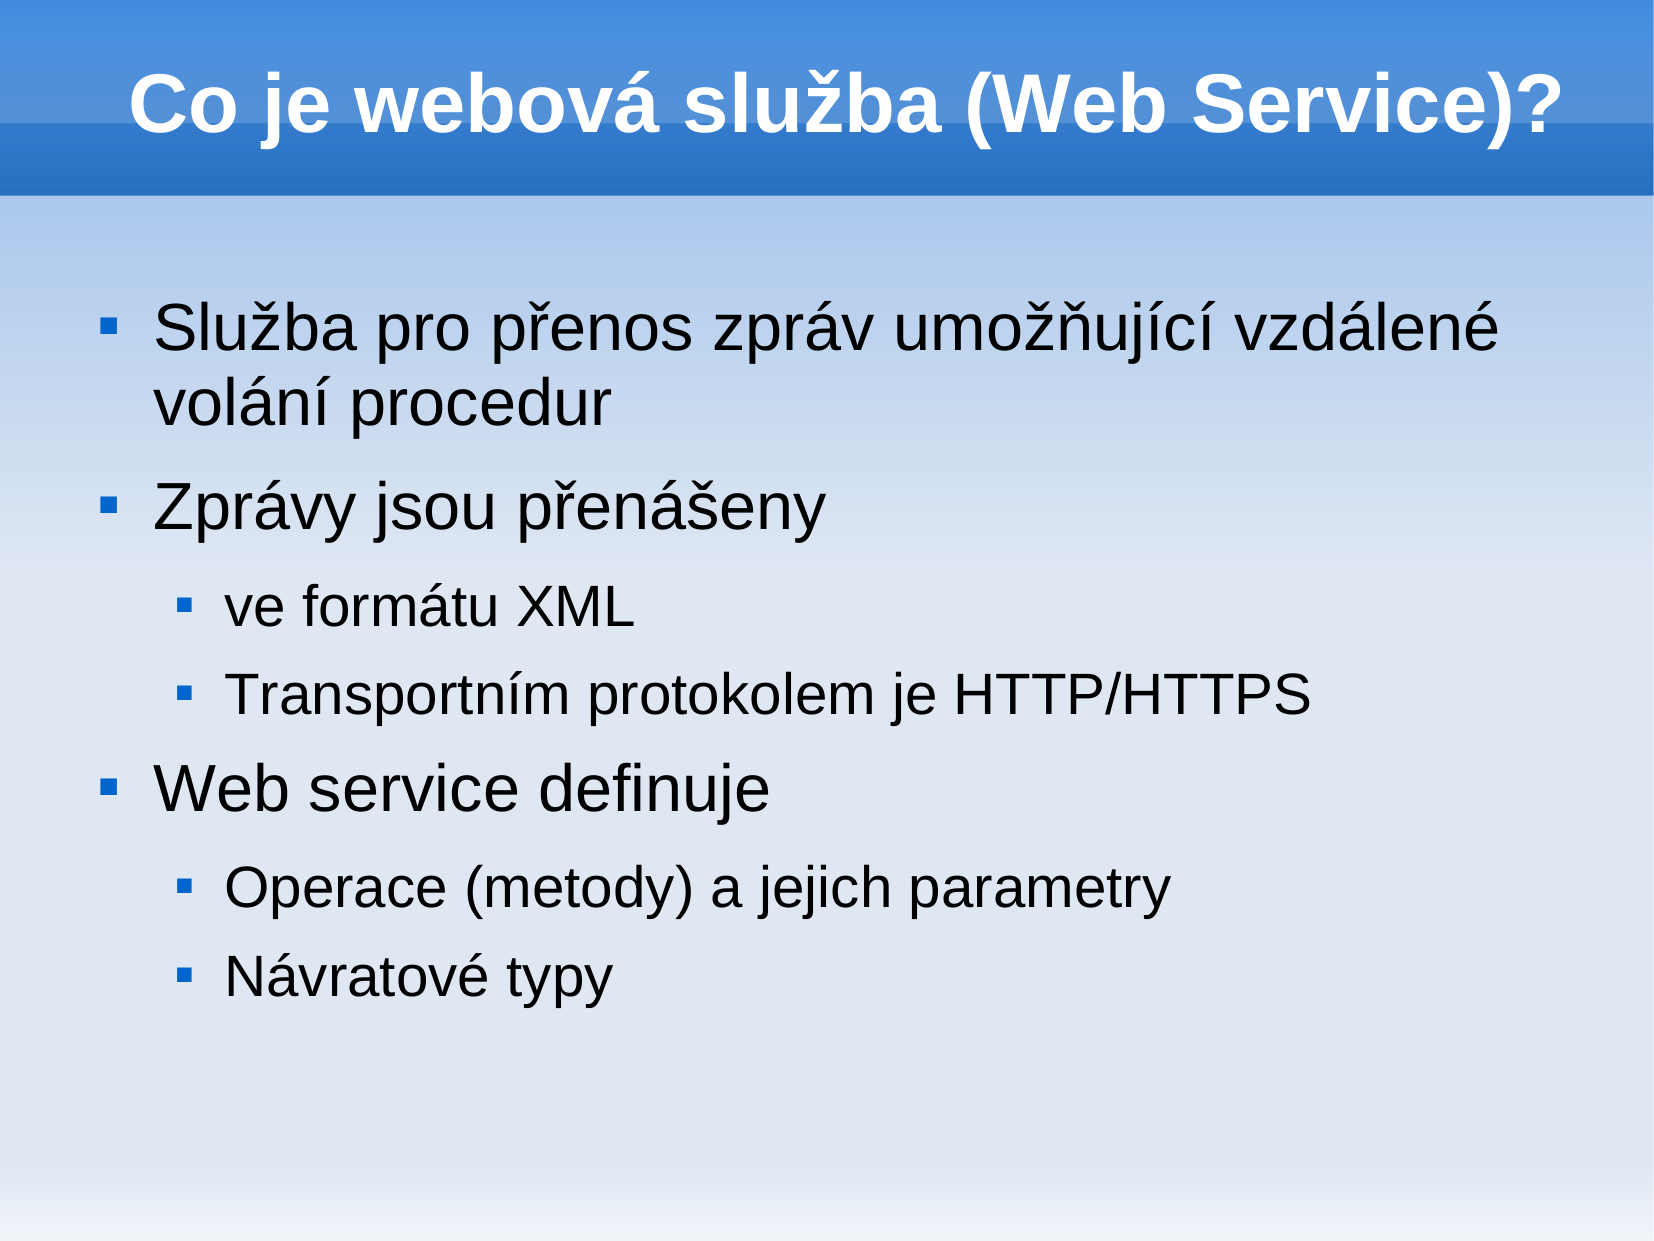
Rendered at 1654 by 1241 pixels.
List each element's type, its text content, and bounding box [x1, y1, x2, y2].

list Služba pro přenos zpráv umožňující vzdálené volání procedur Zprávy jsou přenášeny ve formátu XML Transportním protokolem je HTTP/HTTPS Web service definuje Operace (metody) a jejich parametry Návratové typy [82, 290, 1571, 1094]
picture [0, 0, 1654, 1241]
title Co je webová služba (Web Service)? [82, 0, 1613, 208]
